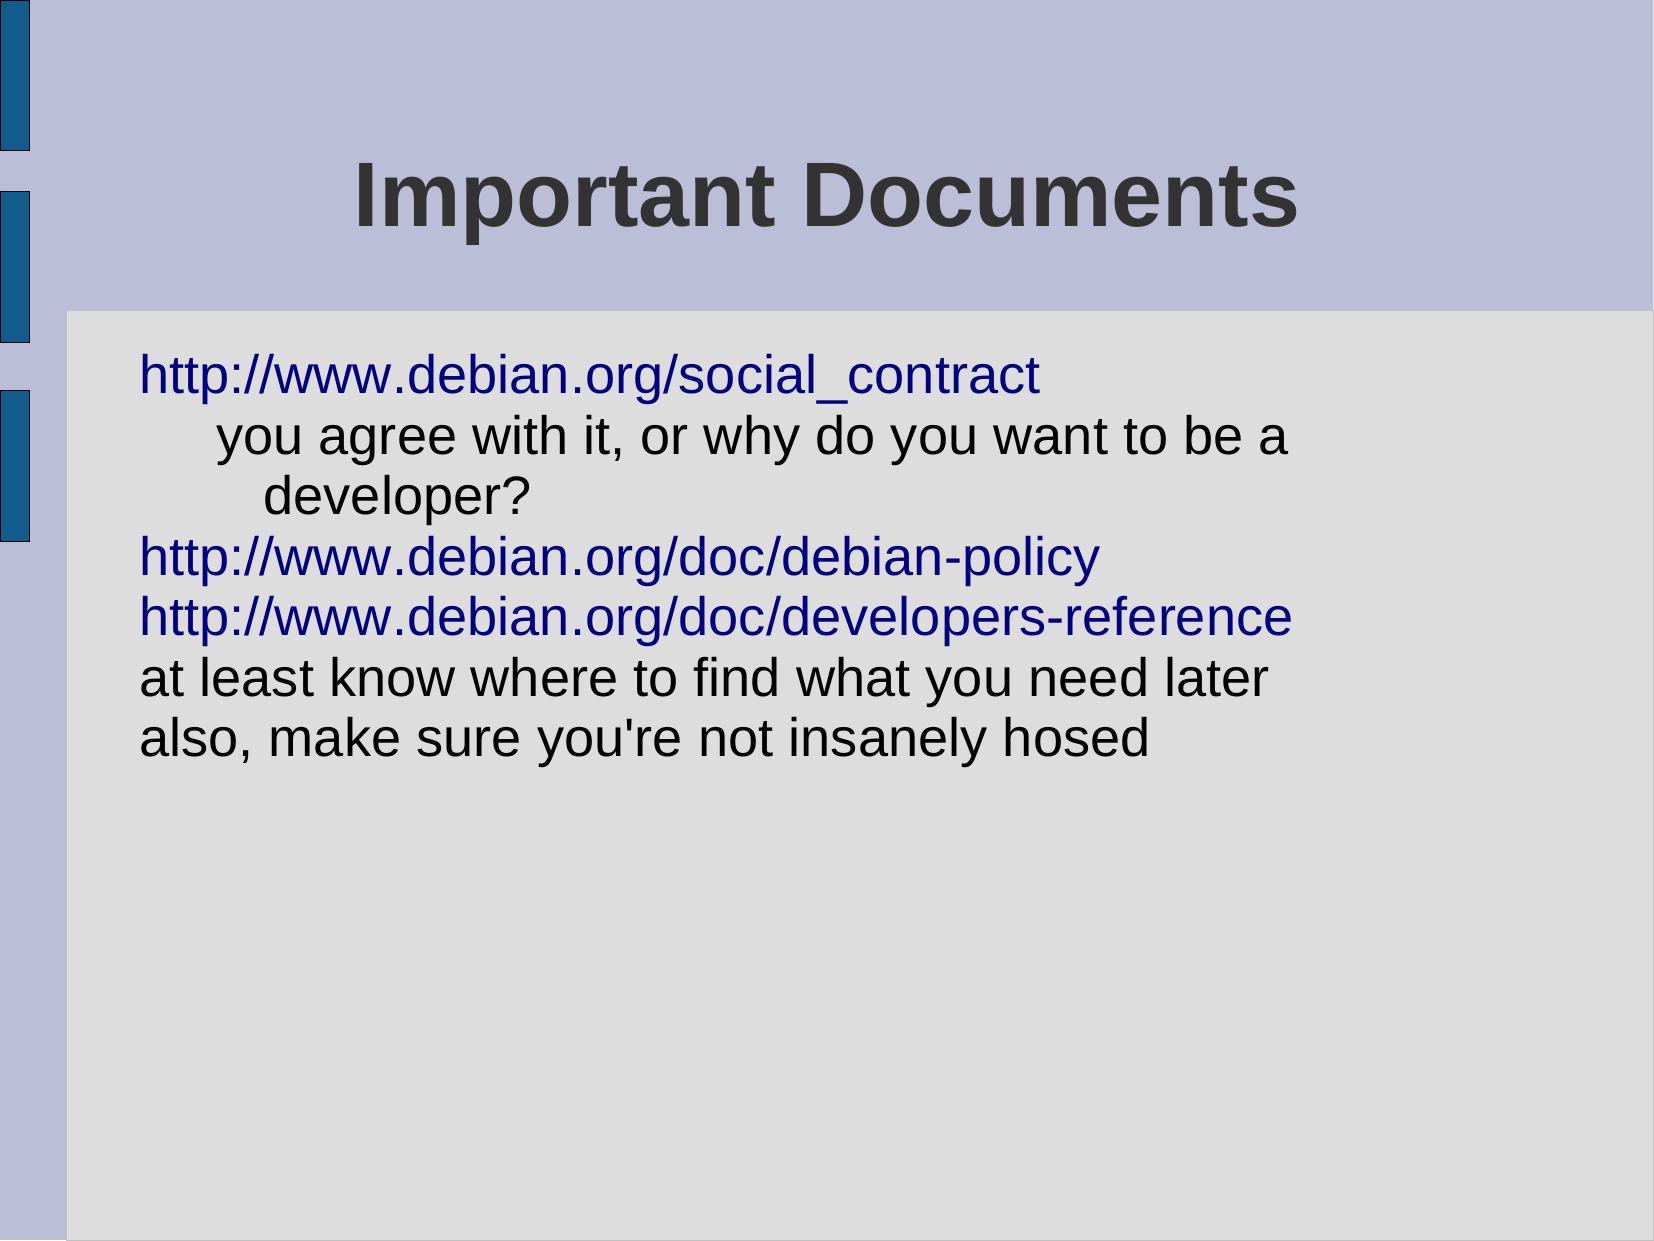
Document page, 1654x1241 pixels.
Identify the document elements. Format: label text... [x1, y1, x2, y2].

title Important Documents [121, 91, 1534, 299]
list http://www.debian.org/social_contract you agree with it, or why do you want to be a developer? http://www.debian.org/doc/debian-policy http://www.debian.org/doc/developers-reference at least know where to find what you need later also, make sure you're not insanely hosed [121, 344, 1534, 1127]
